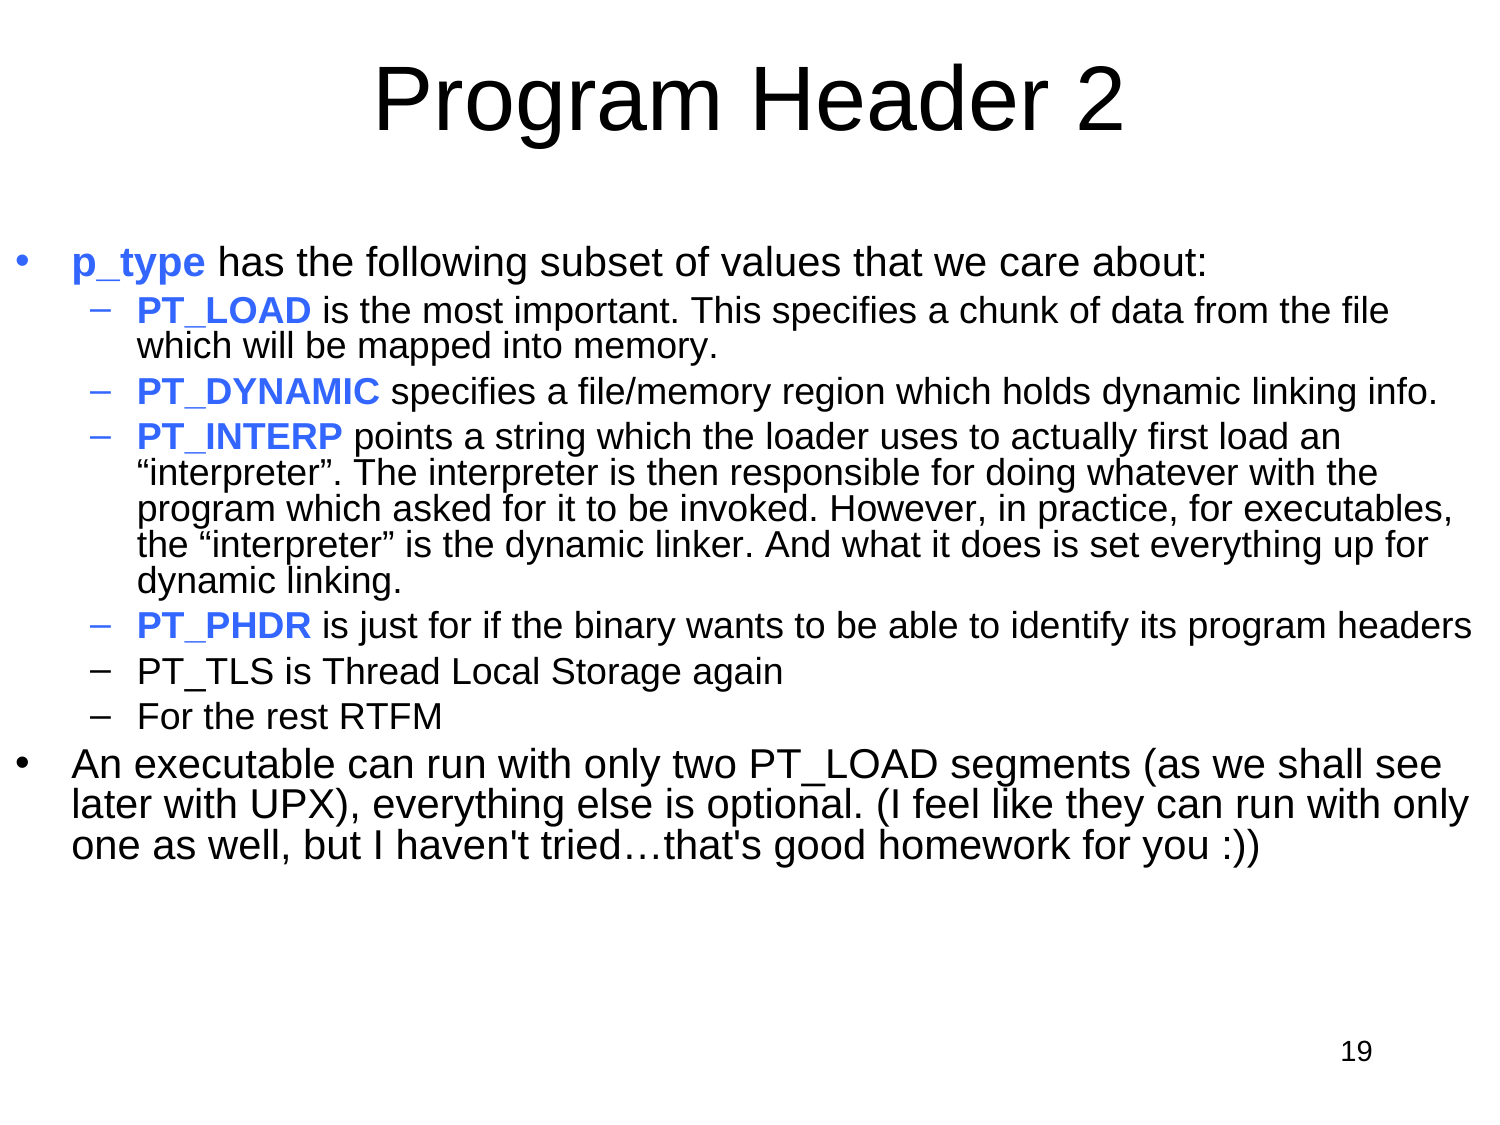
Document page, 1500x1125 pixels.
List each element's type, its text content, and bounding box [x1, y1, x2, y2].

text_box <number> [1074, 1025, 1388, 1101]
list p_type has the following subset of values that we care about: PT_LOAD is the most important. This specifies a chunk of data from the file which will be mapped into memory. PT_DYNAMIC specifies a file/memory region which holds dynamic linking info. PT_INTERP points a string which the loader uses to actually first load an “interpreter”. The interpreter is then responsible for doing whatever with the program which asked for it to be invoked. However, in practice, for executables, the “interpreter” is the dynamic linker. And what it does is set everything up for dynamic linking. PT_PHDR is just for if the binary wants to be able to identify its program headers PT_TLS is Thread Local Storage again For the rest RTFM An executable can run with only two PT_LOAD segments (as we shall see later with UPX), everything else is optional. (I feel like they can run with only one as well, but I haven't tried…that's good homework for you :)) [0, 237, 1500, 1000]
title Program Header 2 [0, 0, 1500, 188]
